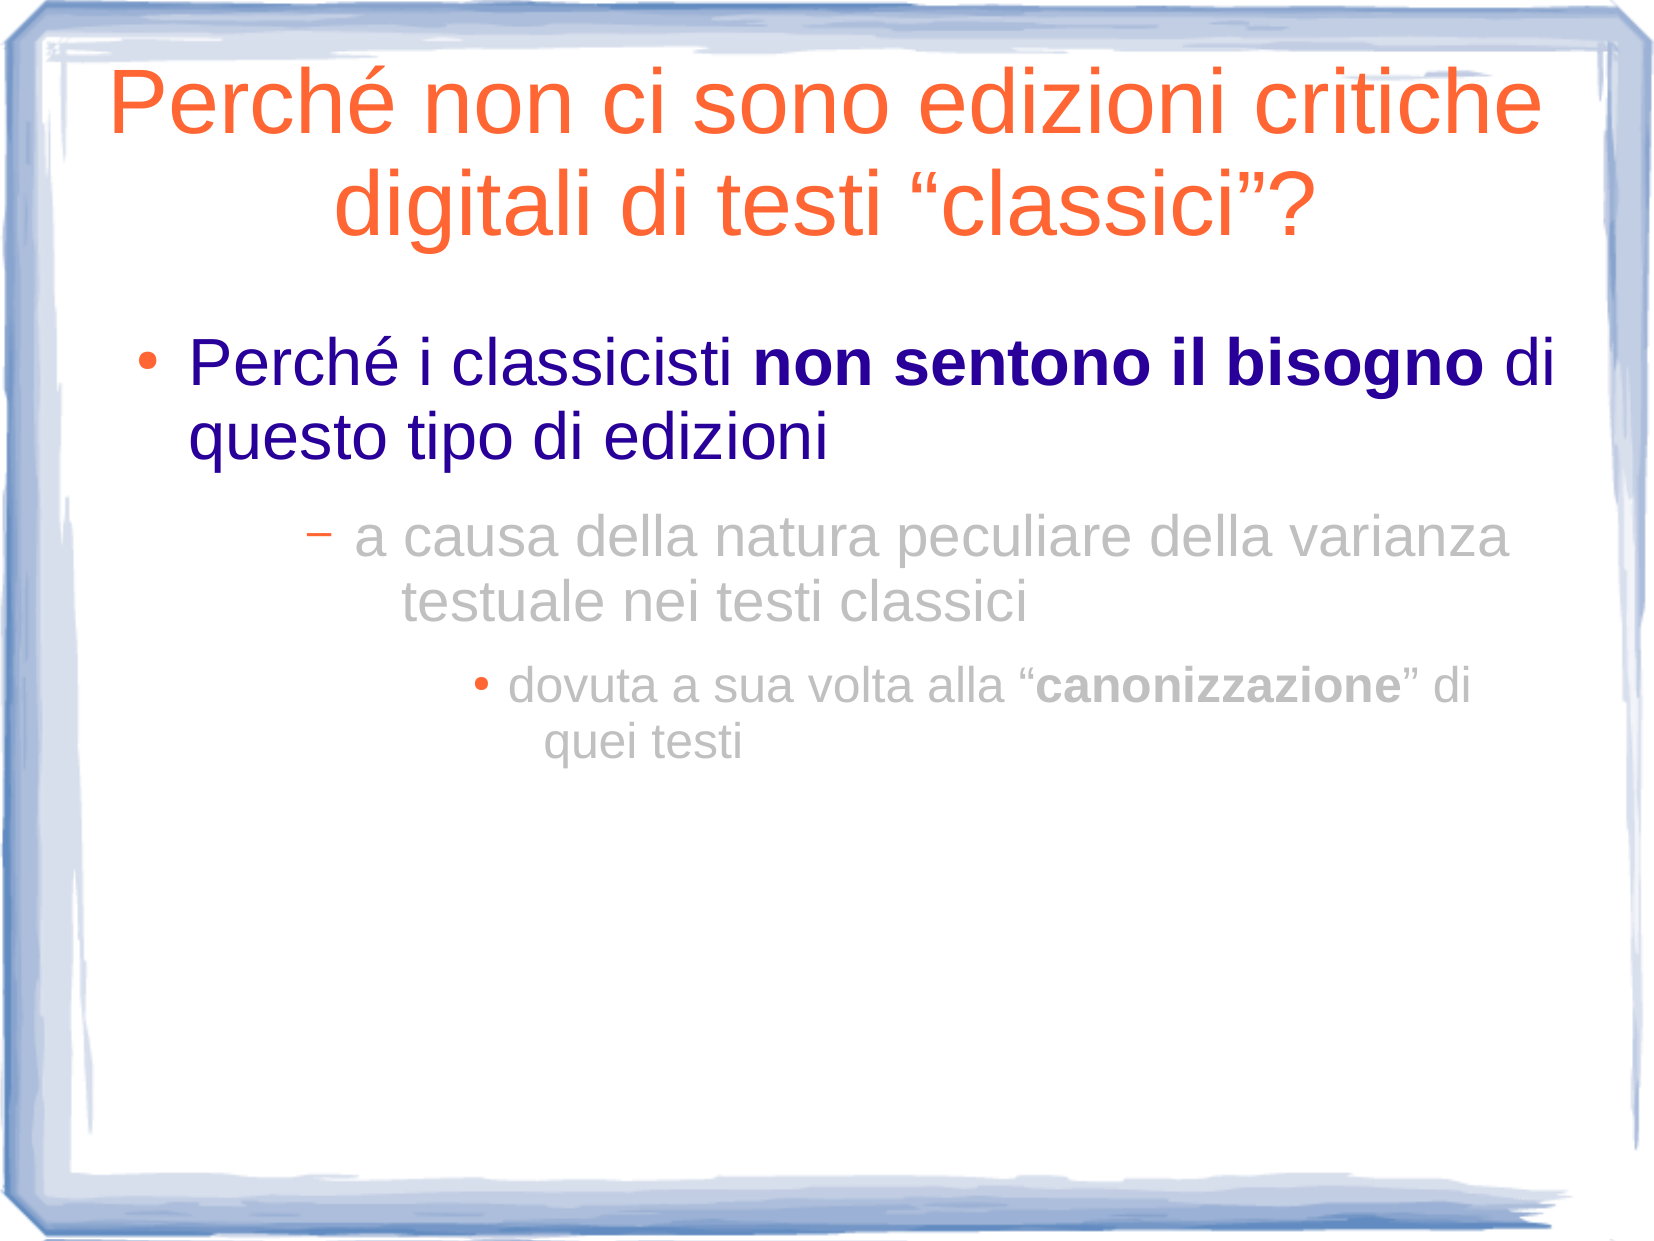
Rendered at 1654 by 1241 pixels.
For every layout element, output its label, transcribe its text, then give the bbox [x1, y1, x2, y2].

list Perché i classicisti non sentono il bisogno di questo tipo di edizioni a causa della natura peculiare della varianza testuale nei testi classici dovuta a sua volta alla “canonizzazione” di quei testi [118, 324, 1571, 1045]
title Perché non ci sono edizioni critiche digitali di testi “classici”? [82, 49, 1571, 257]
picture [0, 0, 1654, 1241]
